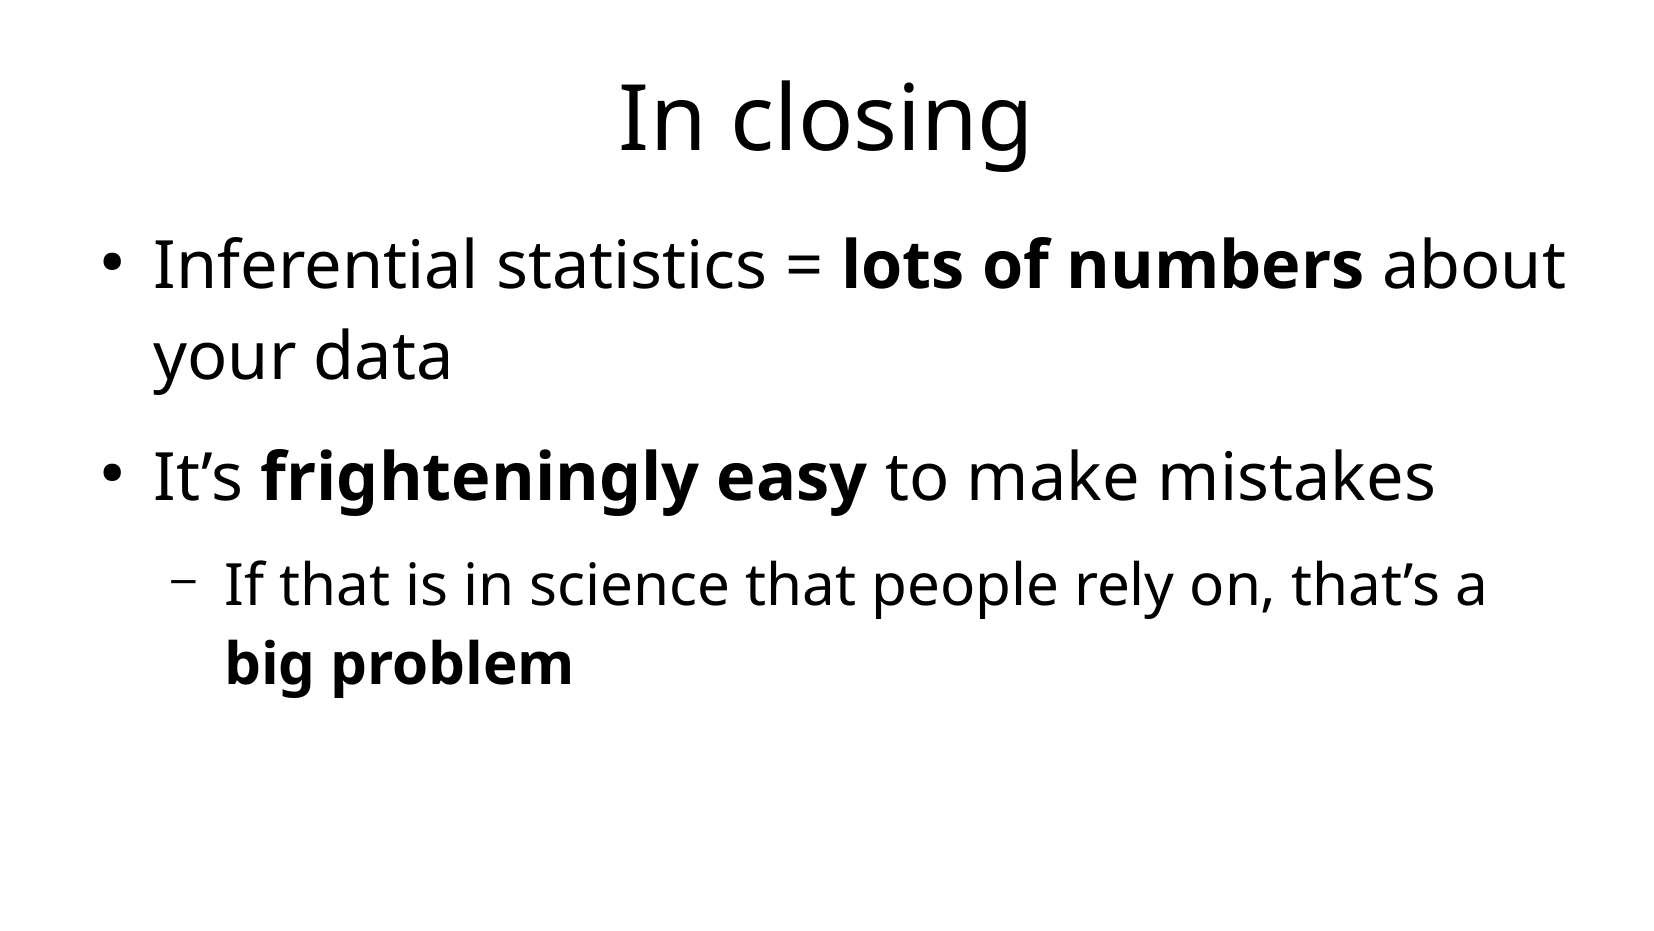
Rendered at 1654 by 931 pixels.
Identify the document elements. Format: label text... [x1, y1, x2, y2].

title In closing [82, 37, 1571, 193]
list Inferential statistics = lots of numbers about your data It’s frighteningly easy to make mistakes If that is in science that people rely on, that’s a big problem [82, 217, 1571, 758]
